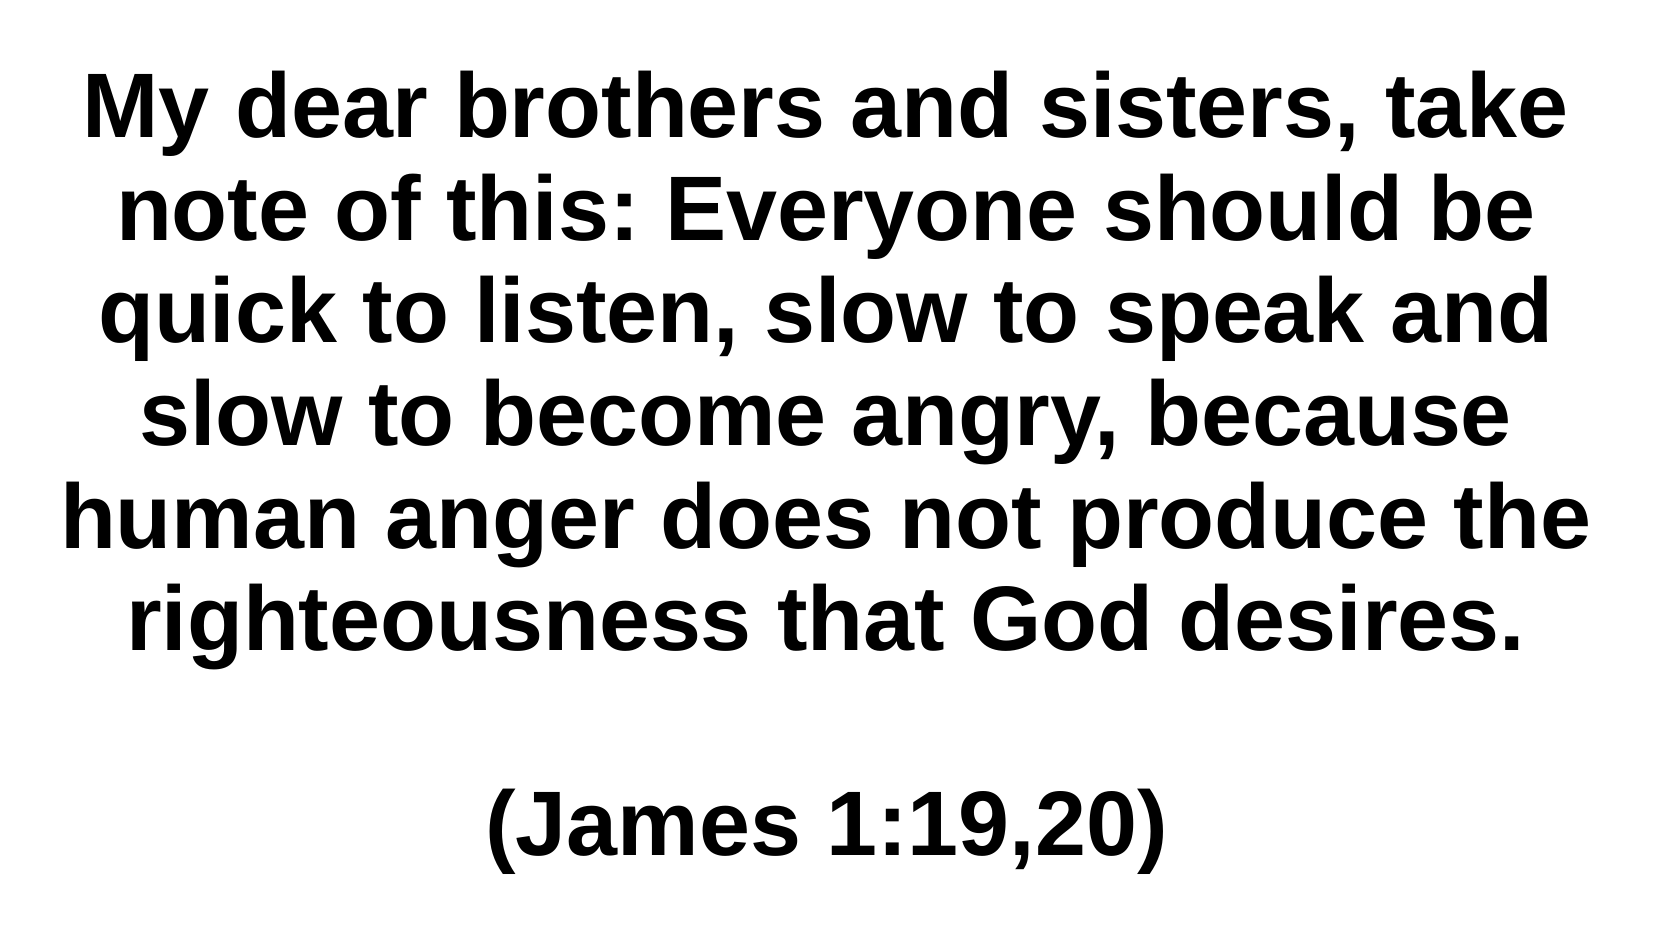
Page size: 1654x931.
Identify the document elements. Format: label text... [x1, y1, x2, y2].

title My dear brothers and sisters, take note of this: Everyone should be quick to listen, slow to speak and slow to become angry, because human anger does not produce the righteousness that God desires. (James 1:19,20) [0, 0, 1654, 931]
